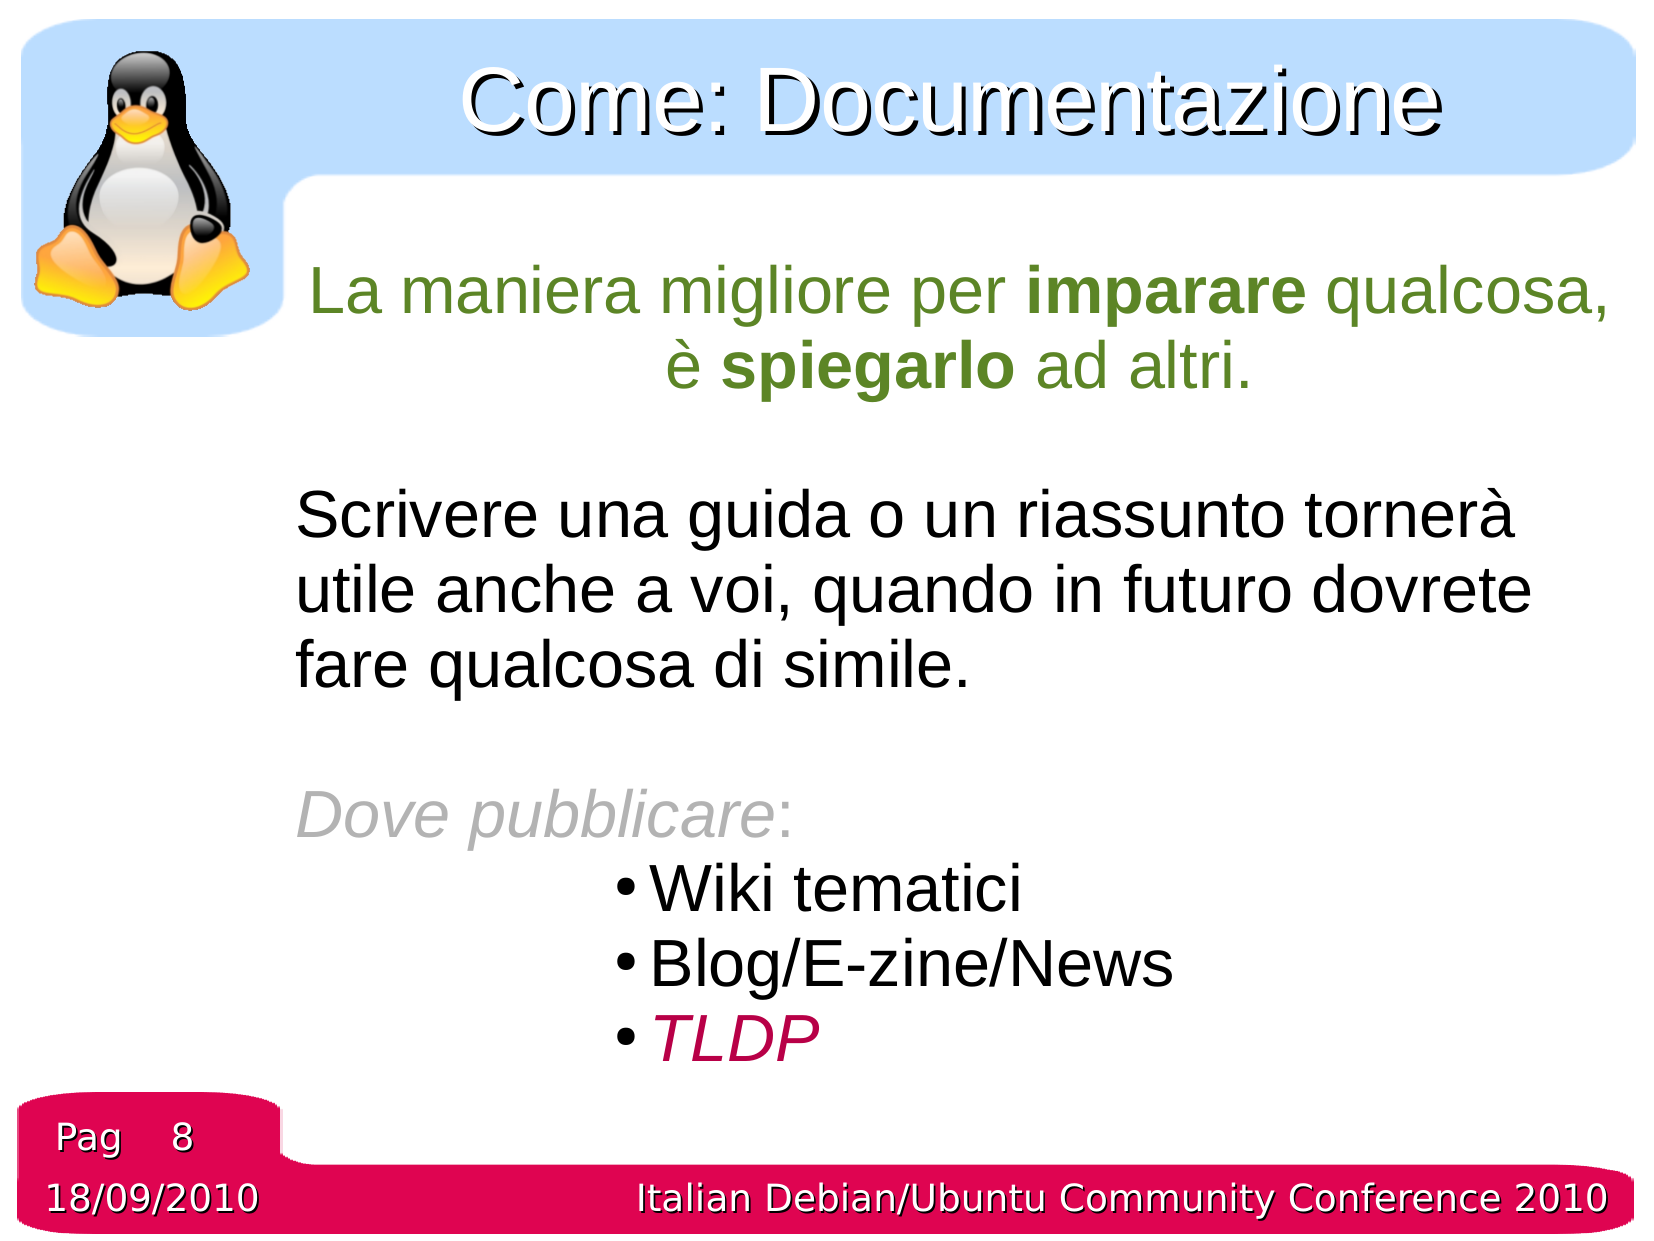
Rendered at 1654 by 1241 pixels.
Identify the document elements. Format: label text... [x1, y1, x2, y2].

text_box 18/09/2010 [29, 1169, 284, 1241]
picture [284, 1092, 1634, 1234]
title Come: Documentazione [265, 3, 1636, 196]
text_box Pag <numero> [41, 1108, 394, 1182]
picture [21, 19, 1636, 337]
picture [17, 1092, 295, 1234]
text_box Italian Debian/Ubuntu Community Conference 2010 [621, 1169, 1625, 1241]
subtitle La maniera migliore per imparare qualcosa, è spiegarlo ad altri. Scrivere una guida o un riassunto tornerà utile anche a voi, quando in futuro dovrete fare qualcosa di simile. Dove pubblicare: Wiki tematici Blog/E-zine/News TLDP [295, 203, 1625, 1126]
